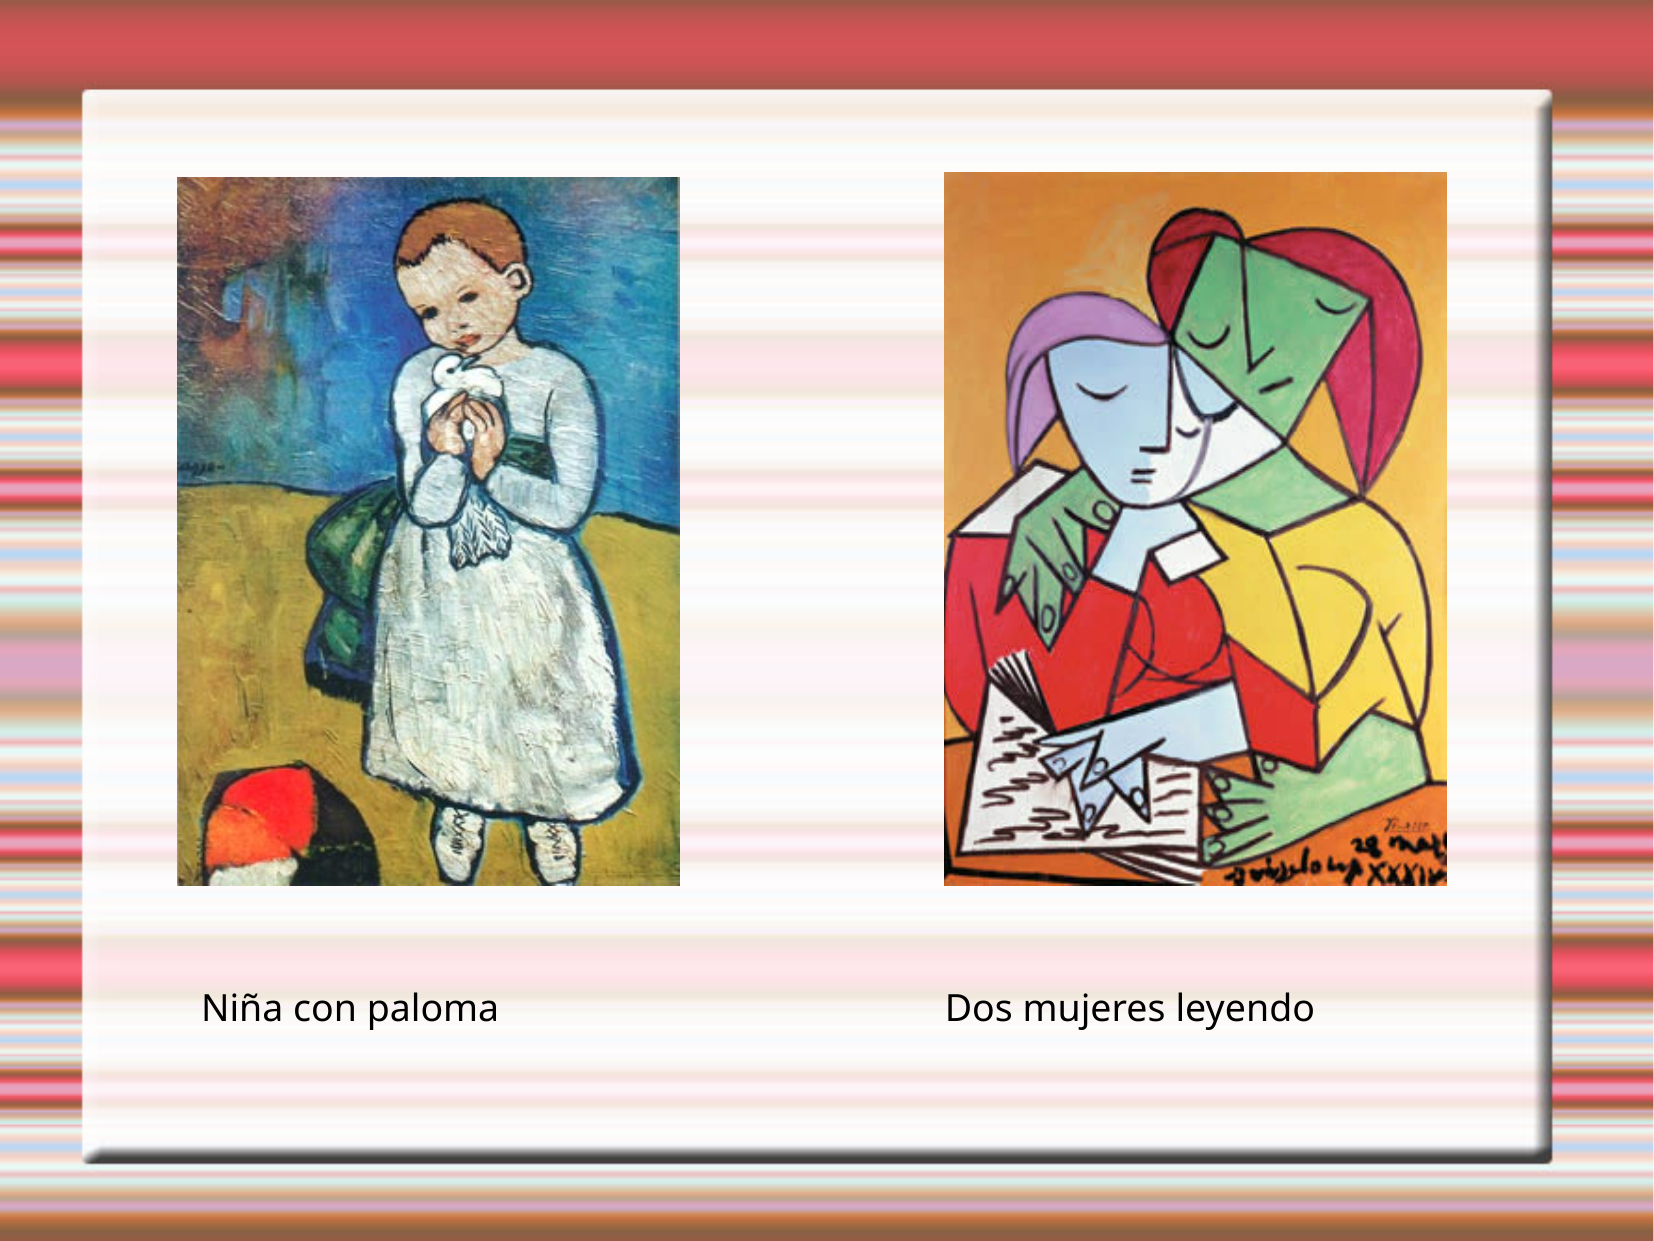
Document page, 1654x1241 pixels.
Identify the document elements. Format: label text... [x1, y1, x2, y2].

picture [0, 0, 1654, 1241]
text_box Niña con paloma Dos mujeres leyendo [118, 974, 1506, 1050]
